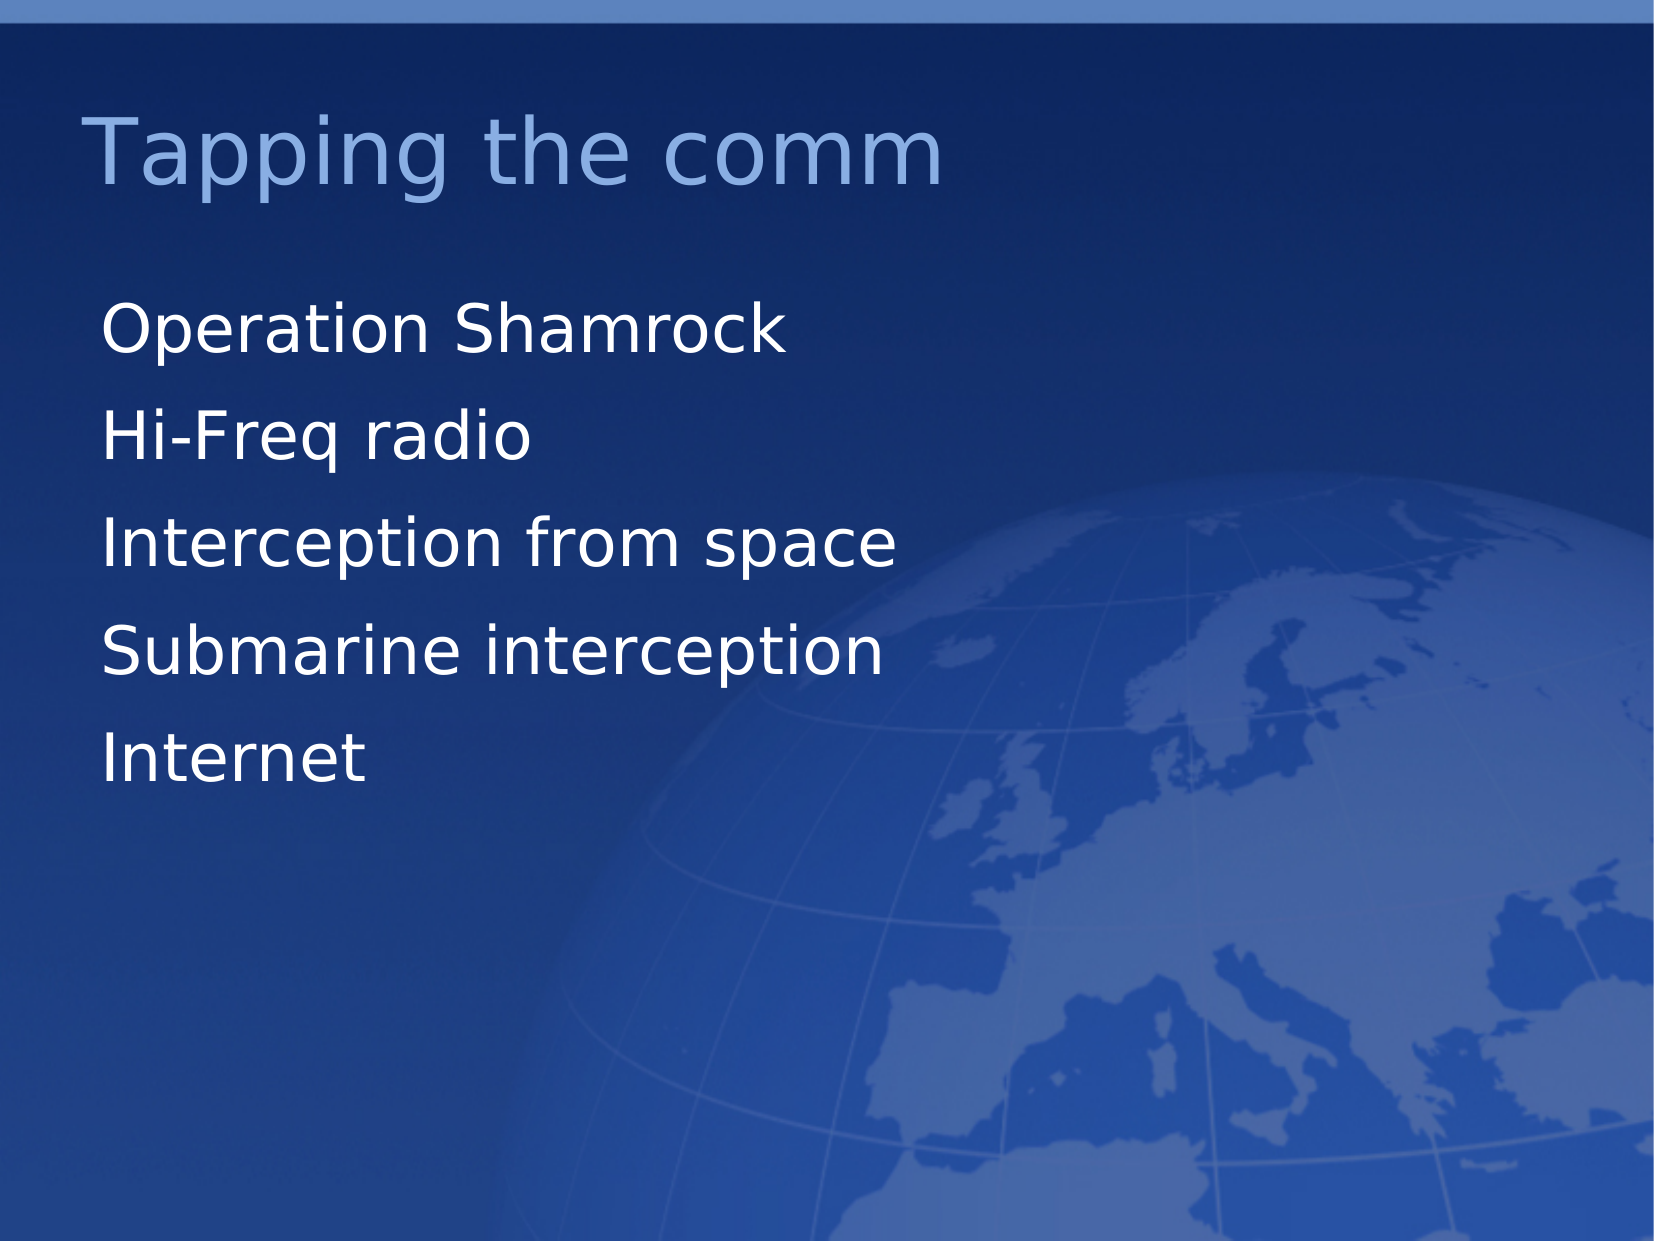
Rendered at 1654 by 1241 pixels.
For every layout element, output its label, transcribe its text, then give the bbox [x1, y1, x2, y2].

picture [0, 0, 1654, 1241]
title Tapping the comm [82, 56, 1571, 250]
list Operation Shamrock Hi-Freq radio Interception from space Submarine interception Internet [82, 290, 1571, 1094]
